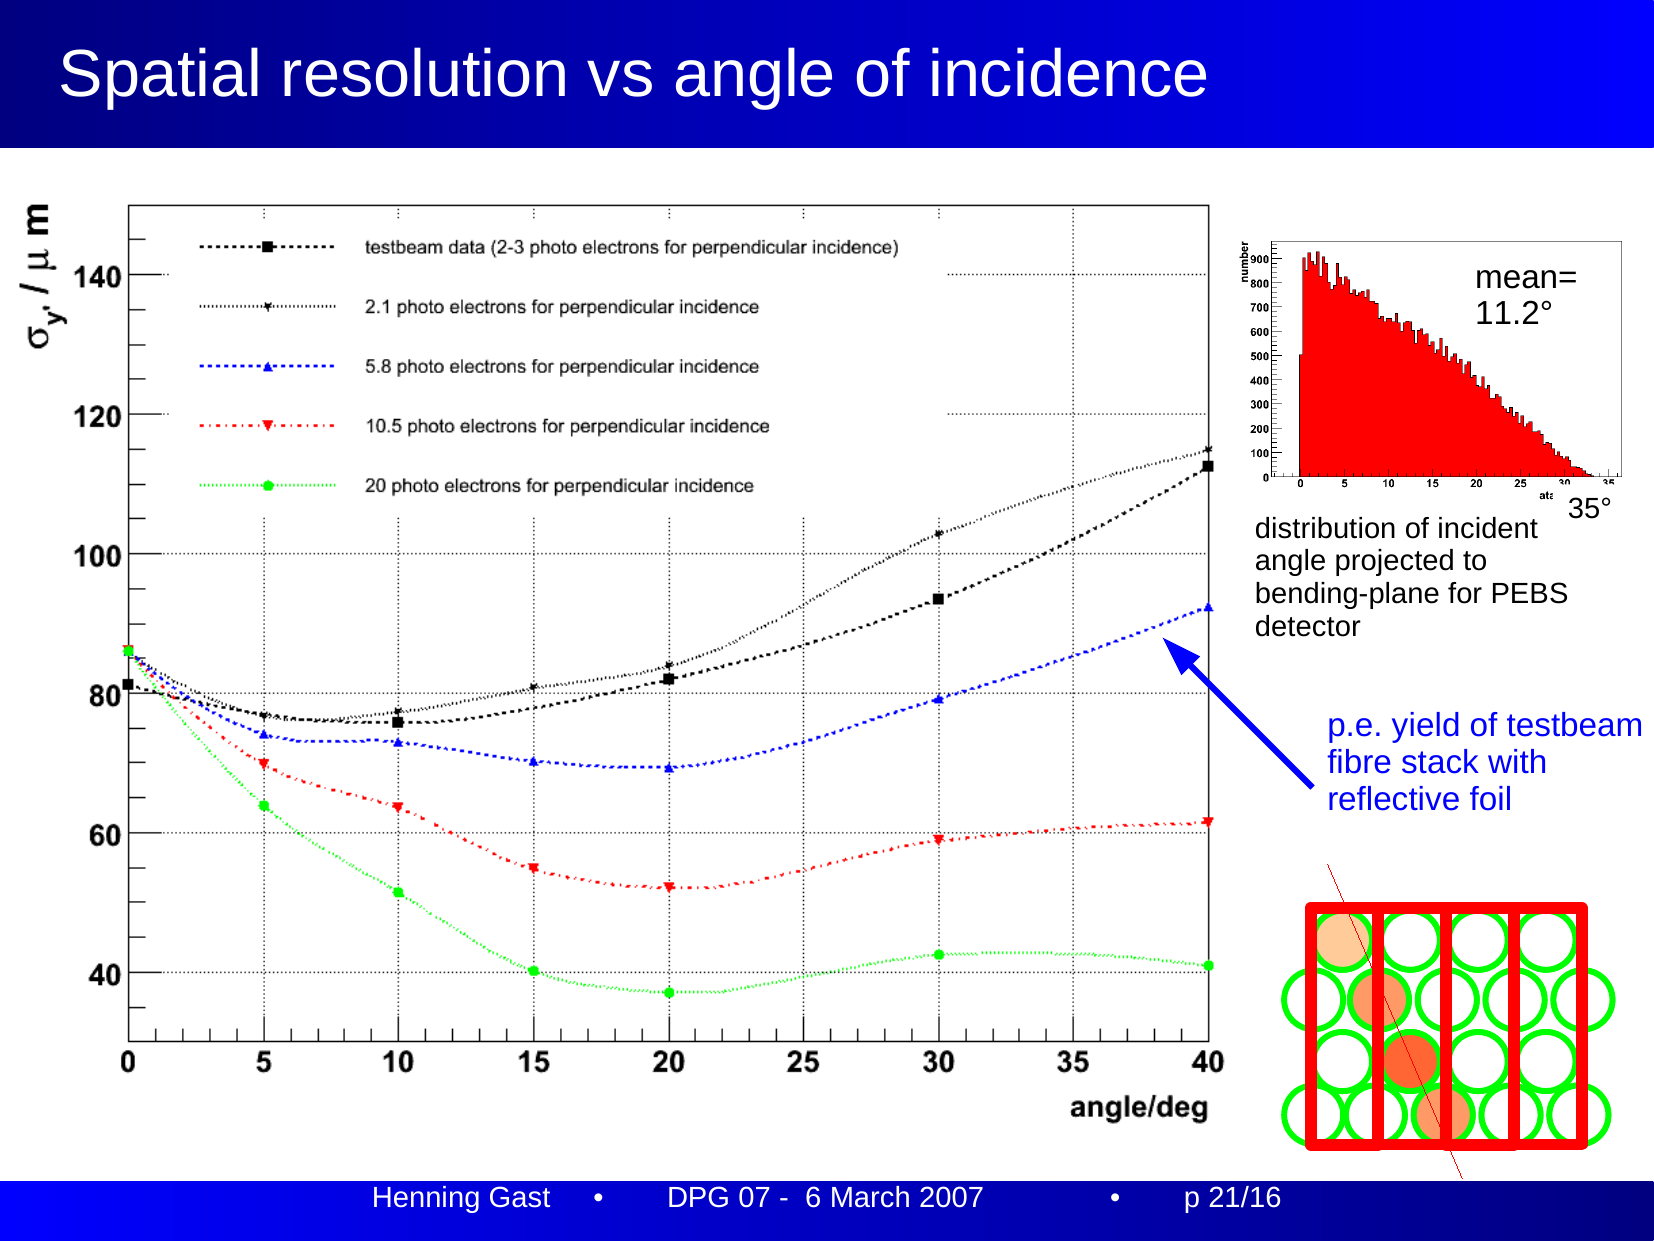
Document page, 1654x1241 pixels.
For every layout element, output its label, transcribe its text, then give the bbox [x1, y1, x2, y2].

text_box [1520, 914, 1576, 970]
text_box [1549, 1085, 1576, 1139]
text_box [1452, 1086, 1473, 1139]
text_box [1317, 1032, 1372, 1139]
text_box [1349, 971, 1372, 1029]
text_box [1588, 970, 1613, 1029]
text_box [1384, 1031, 1440, 1092]
text_box [1384, 1086, 1405, 1139]
text_box [1317, 914, 1372, 970]
text_box mean=11.2° [1460, 250, 1611, 365]
text_box [1317, 970, 1344, 1030]
text_box [1452, 1032, 1508, 1092]
text_box [1553, 971, 1576, 1029]
title Spatial resolution vs angle of incidence [0, 0, 1654, 148]
text_box [1520, 1086, 1541, 1139]
text_box [1384, 970, 1409, 1030]
text_box [1588, 1086, 1609, 1143]
text_box 35° [1553, 484, 1642, 543]
text_box [1417, 971, 1440, 1029]
text_box [1413, 1085, 1440, 1139]
text_box [1520, 970, 1545, 1029]
text_box distribution of incident angle projected to bending-plane for PEBS detector [1240, 504, 1595, 694]
text_box [1481, 1085, 1508, 1139]
text_box [1452, 914, 1508, 970]
text_box [1384, 914, 1440, 970]
text_box p.e. yield of testbeam fibre stack with reflective foil [1312, 699, 1654, 863]
text_box [1284, 971, 1305, 1028]
text_box [1485, 971, 1508, 1029]
text_box [1520, 1031, 1576, 1092]
text_box [1345, 1085, 1372, 1139]
text_box [1284, 1086, 1305, 1144]
text_box [1452, 970, 1477, 1029]
picture [17, 190, 1625, 1126]
